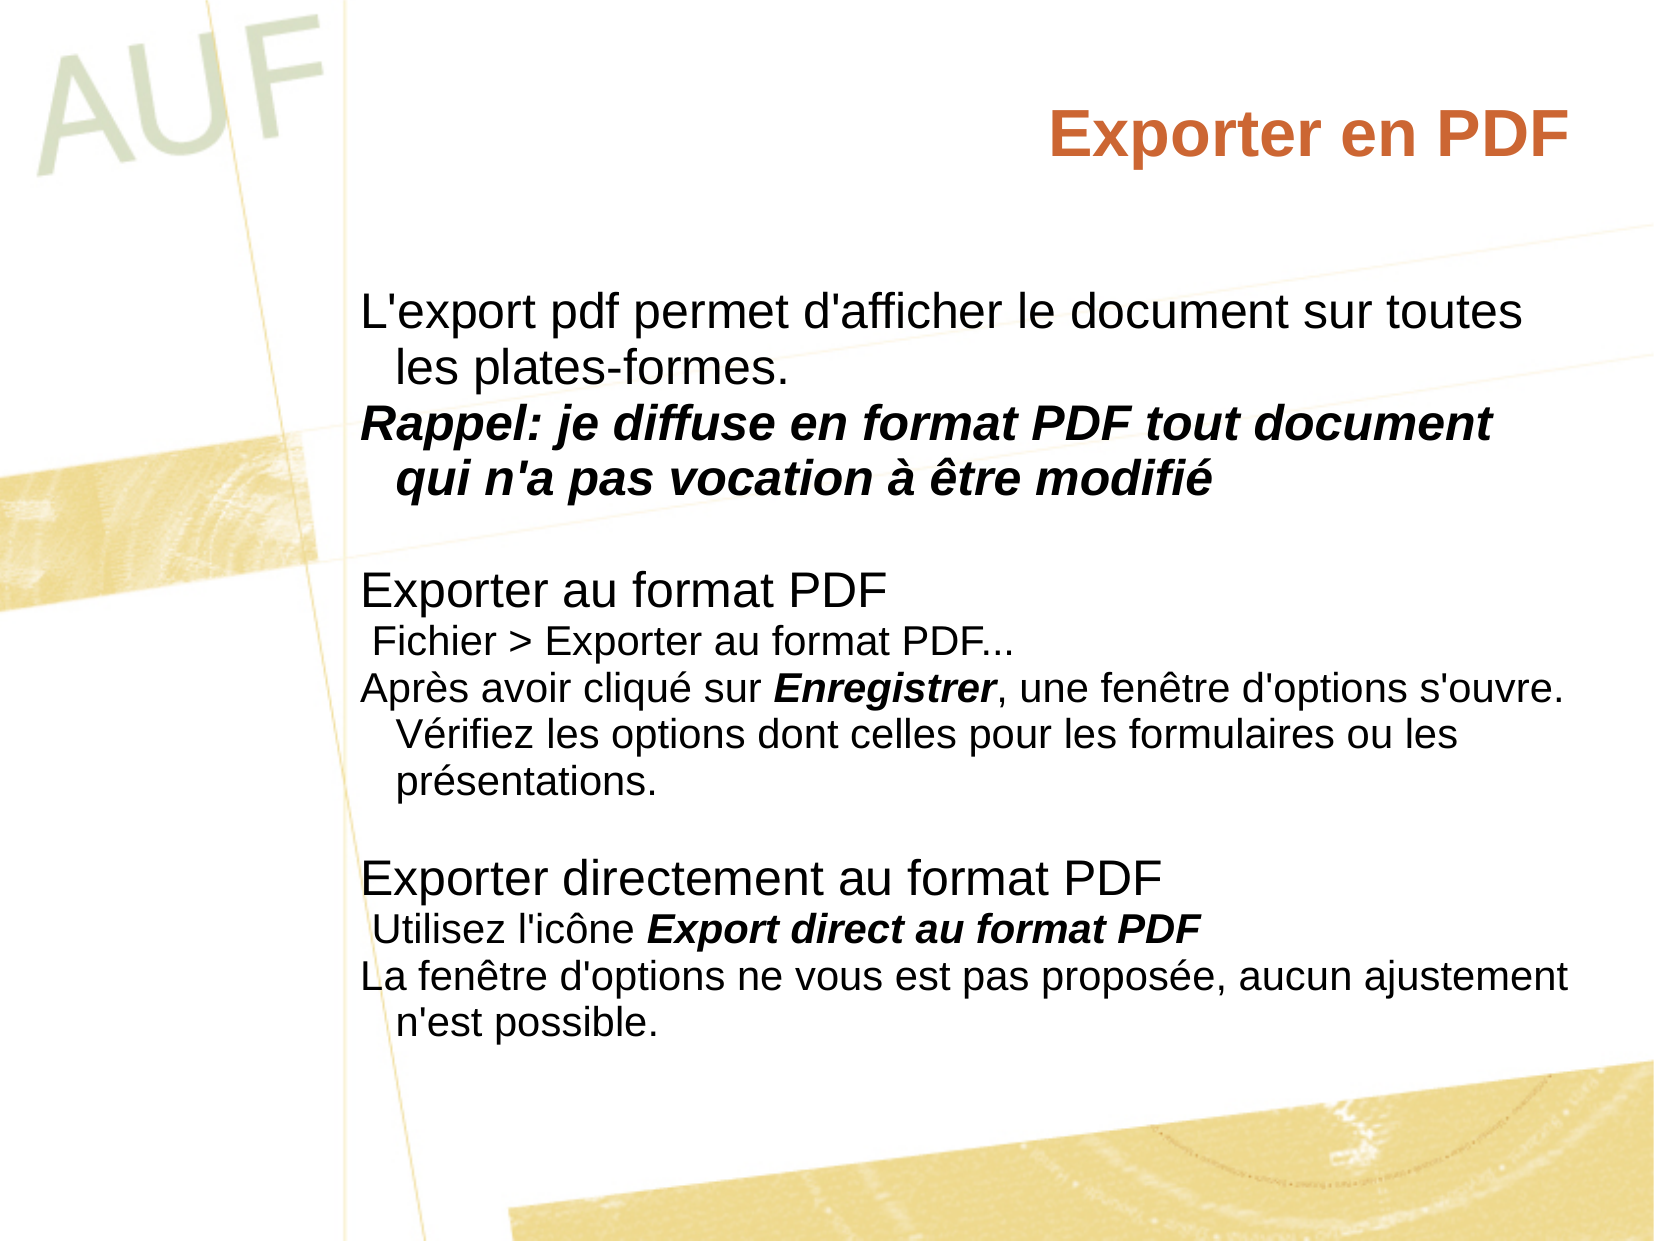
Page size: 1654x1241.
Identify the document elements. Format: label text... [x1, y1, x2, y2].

title Exporter en PDF [324, 59, 1571, 207]
picture [0, 0, 1654, 1241]
subtitle L'export pdf permet d'afficher le document sur toutes les plates-formes. Rappel: je diffuse en format PDF tout document qui n'a pas vocation à être modifié Exporter au format PDF Fichier > Exporter au format PDF... Après avoir cliqué sur Enregistrer, une fenêtre d'options s'ouvre. Vérifiez les options dont celles pour les formulaires ou les présentations. Exporter directement au format PDF Utilisez l'icône Export direct au format PDF La fenêtre d'options ne vous est pas proposée, aucun ajustement n'est possible. [324, 236, 1571, 1093]
